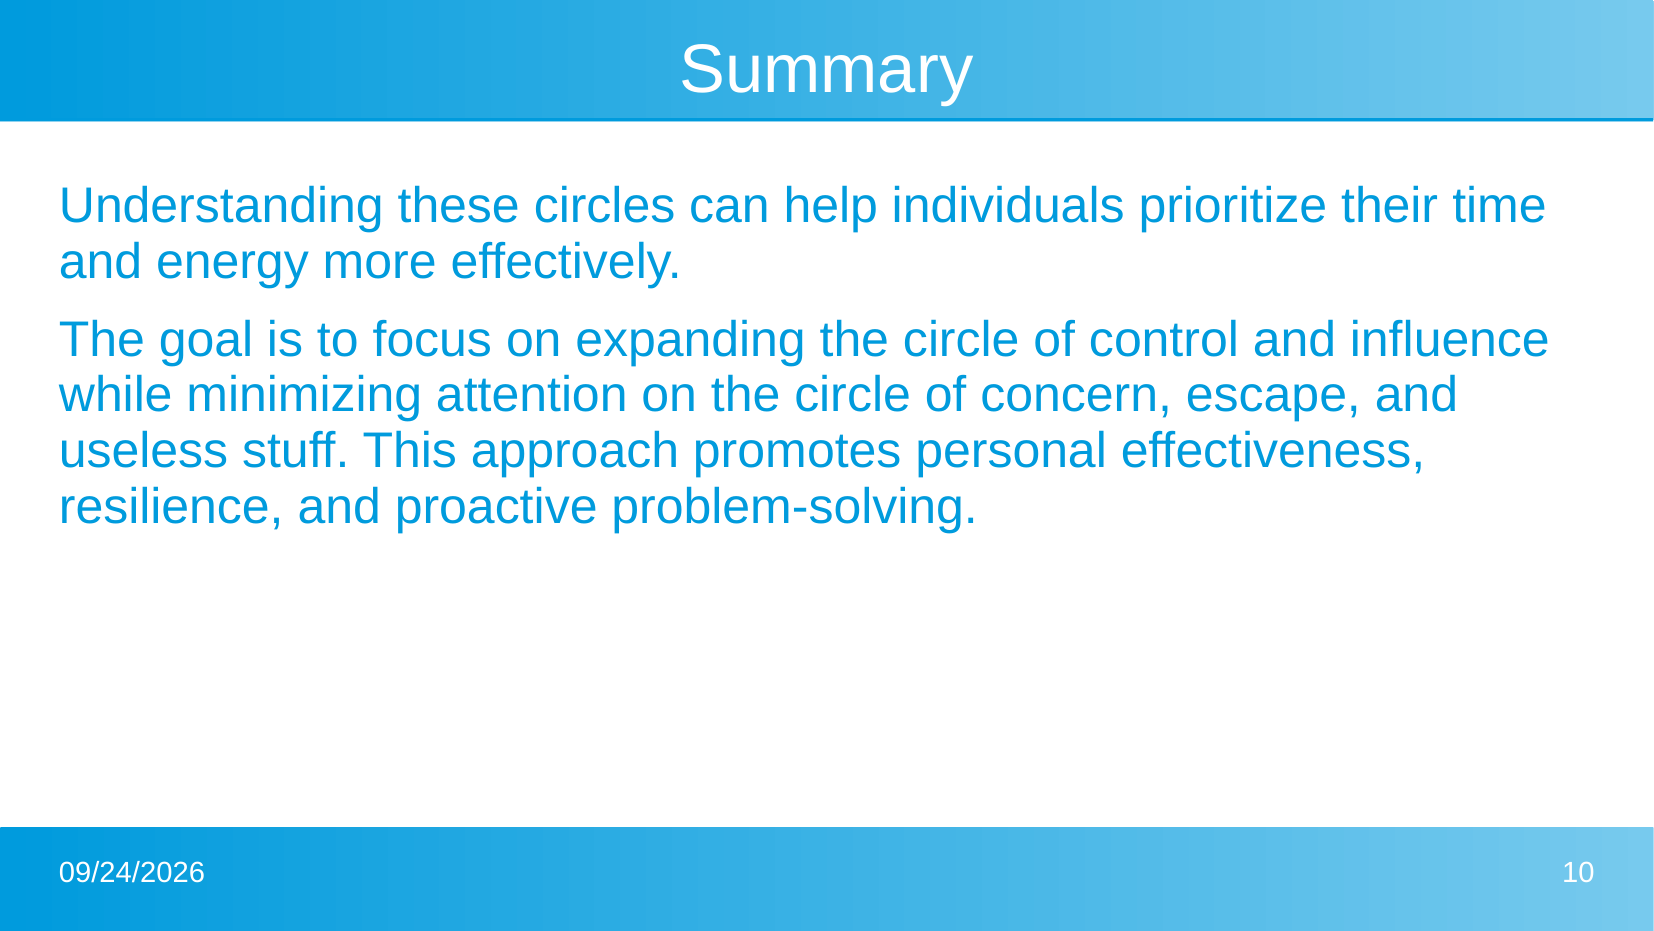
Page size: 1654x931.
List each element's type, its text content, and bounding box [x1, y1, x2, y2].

list Understanding these circles can help individuals prioritize their time and energy more effectively. The goal is to focus on expanding the circle of control and influence while minimizing attention on the circle of concern, escape, and useless stuff. This approach promotes personal effectiveness, resilience, and proactive problem-solving. [59, 177, 1595, 768]
title Summary [59, 29, 1595, 108]
